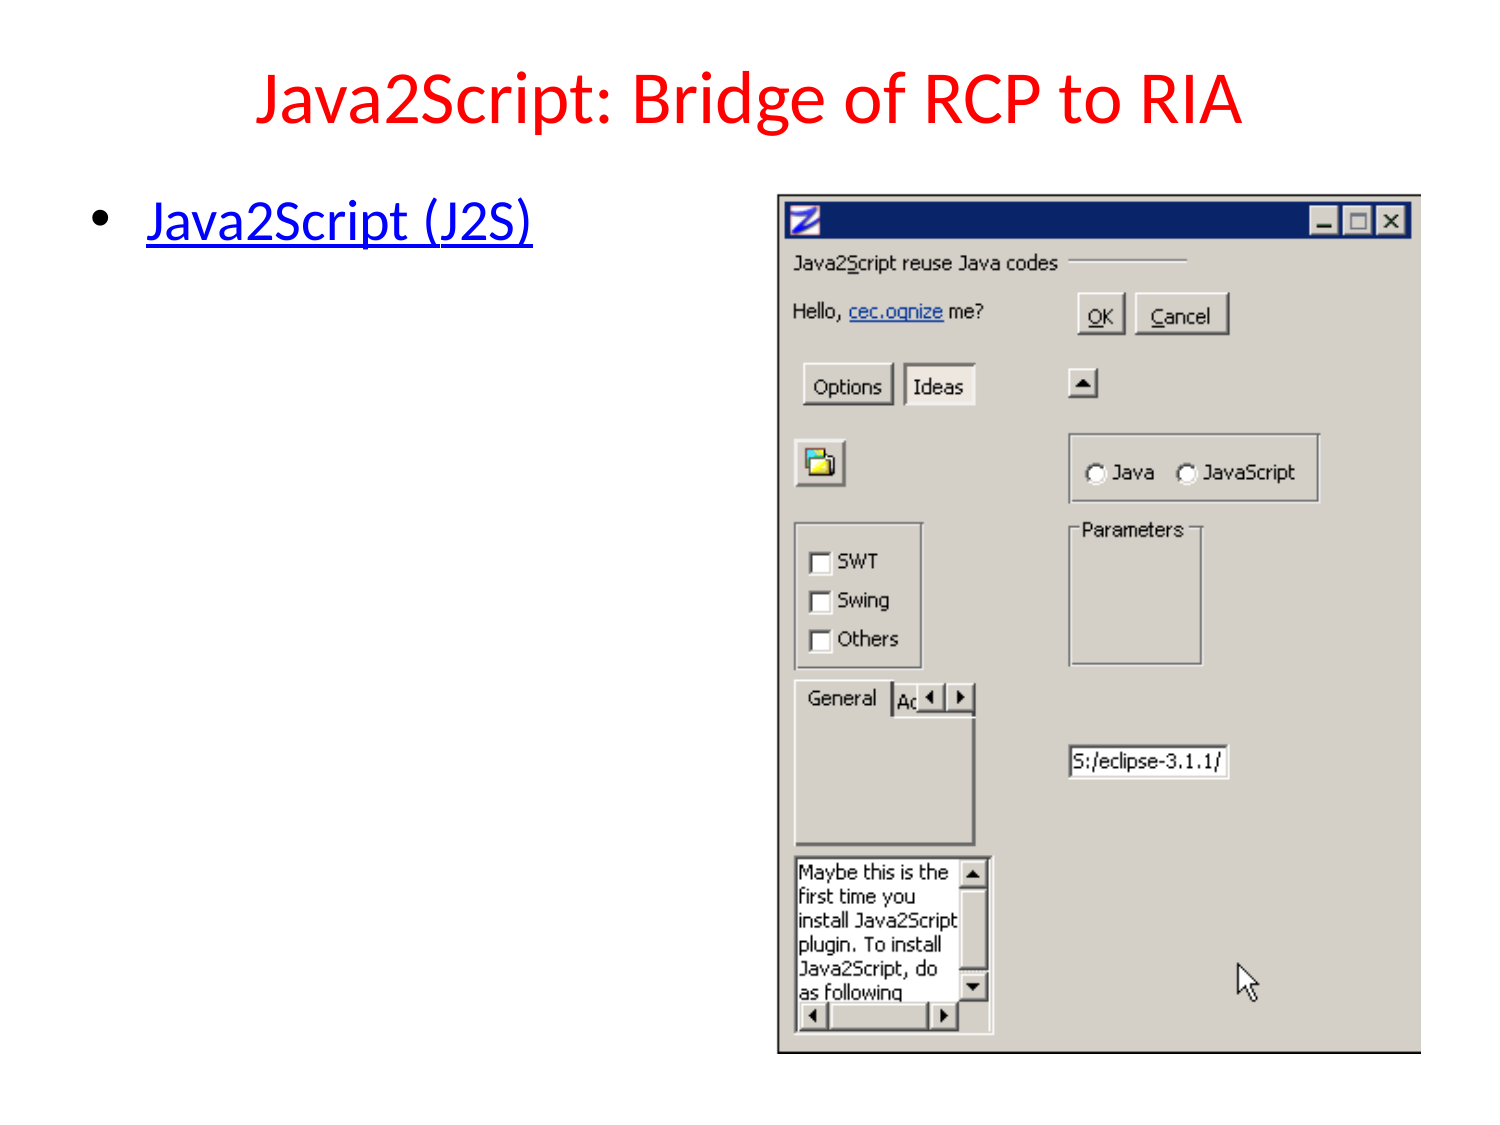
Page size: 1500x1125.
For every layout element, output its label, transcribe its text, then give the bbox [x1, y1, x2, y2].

list Java2Script (J2S) [75, 174, 1425, 263]
picture [774, 191, 1421, 1054]
title Java2Script: Bridge of RCP to RIA [75, 0, 1425, 174]
